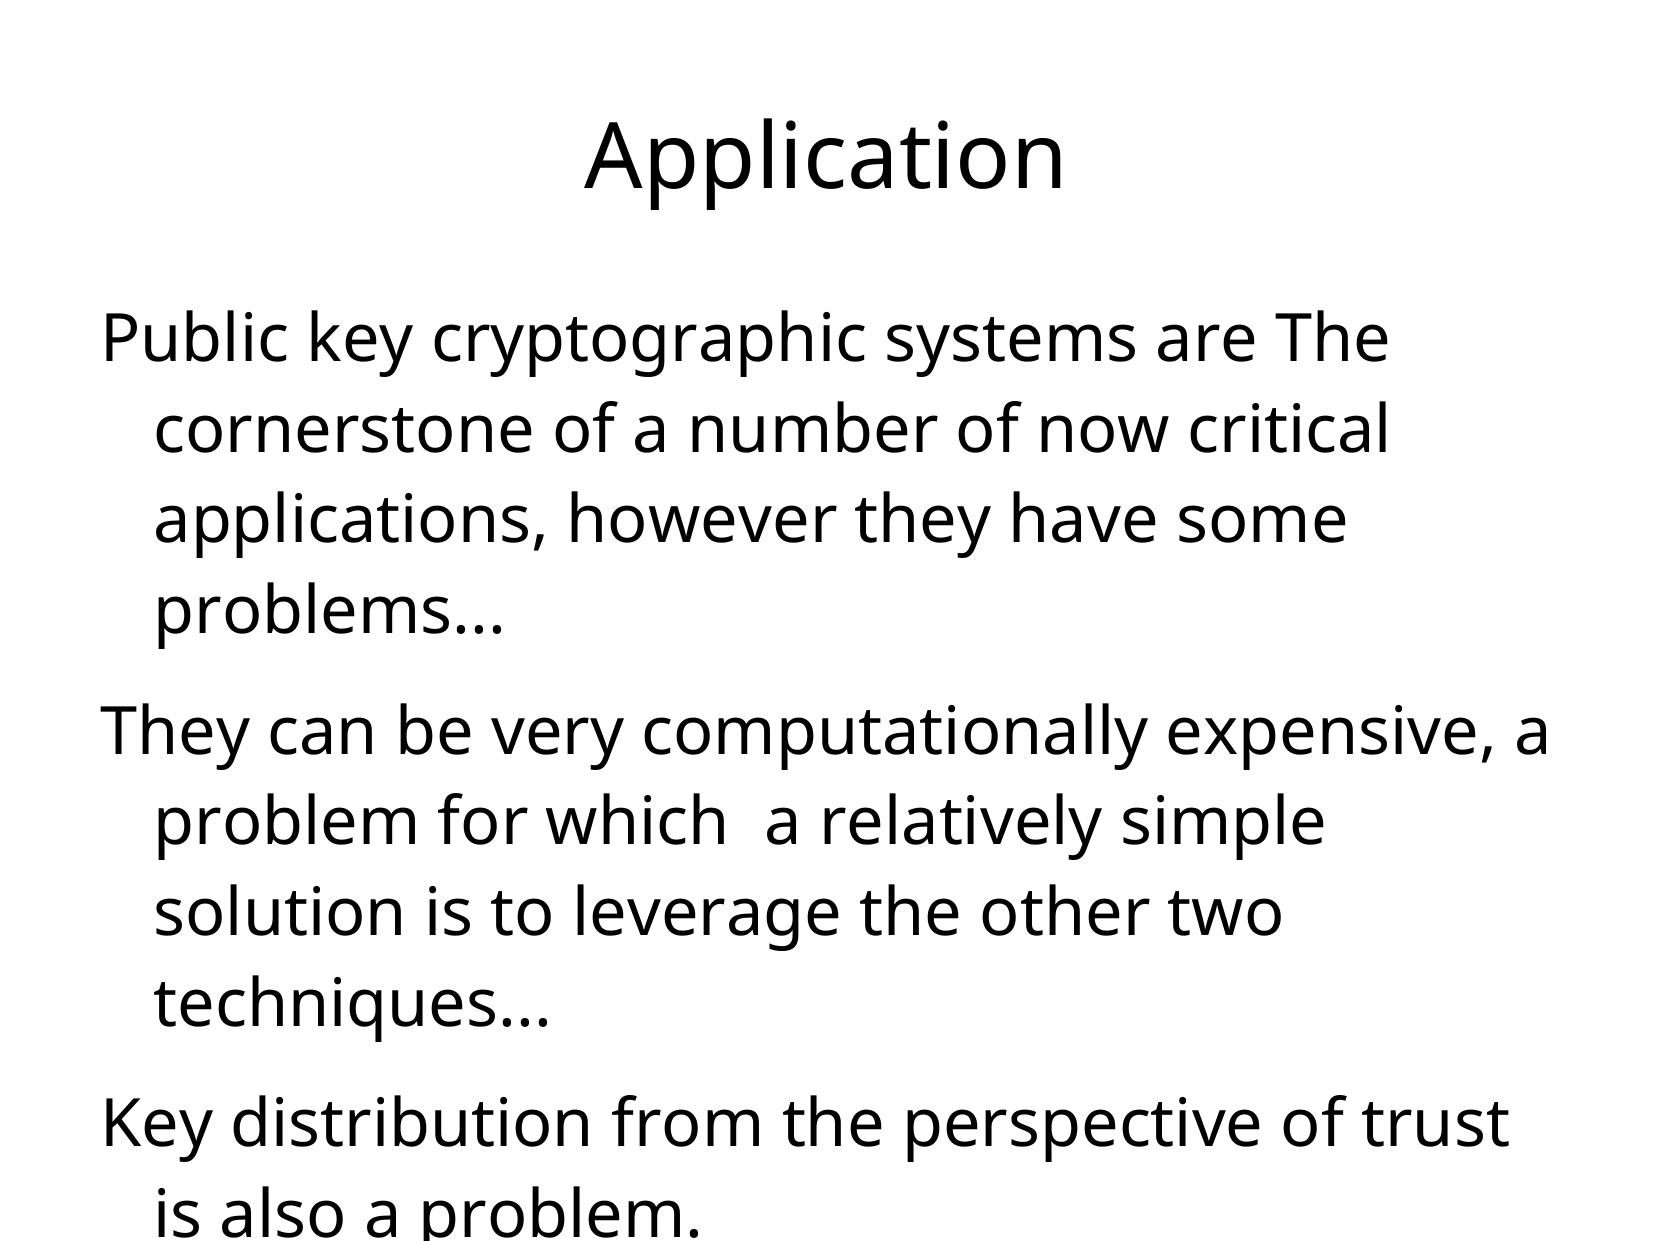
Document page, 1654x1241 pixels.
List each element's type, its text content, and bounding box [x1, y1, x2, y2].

title Application [82, 49, 1571, 257]
list Public key cryptographic systems are The cornerstone of a number of now critical applications, however they have some problems... They can be very computationally expensive, a problem for which a relatively simple solution is to leverage the other two techniques... Key distribution from the perspective of trust is also a problem. [82, 290, 1571, 1109]
